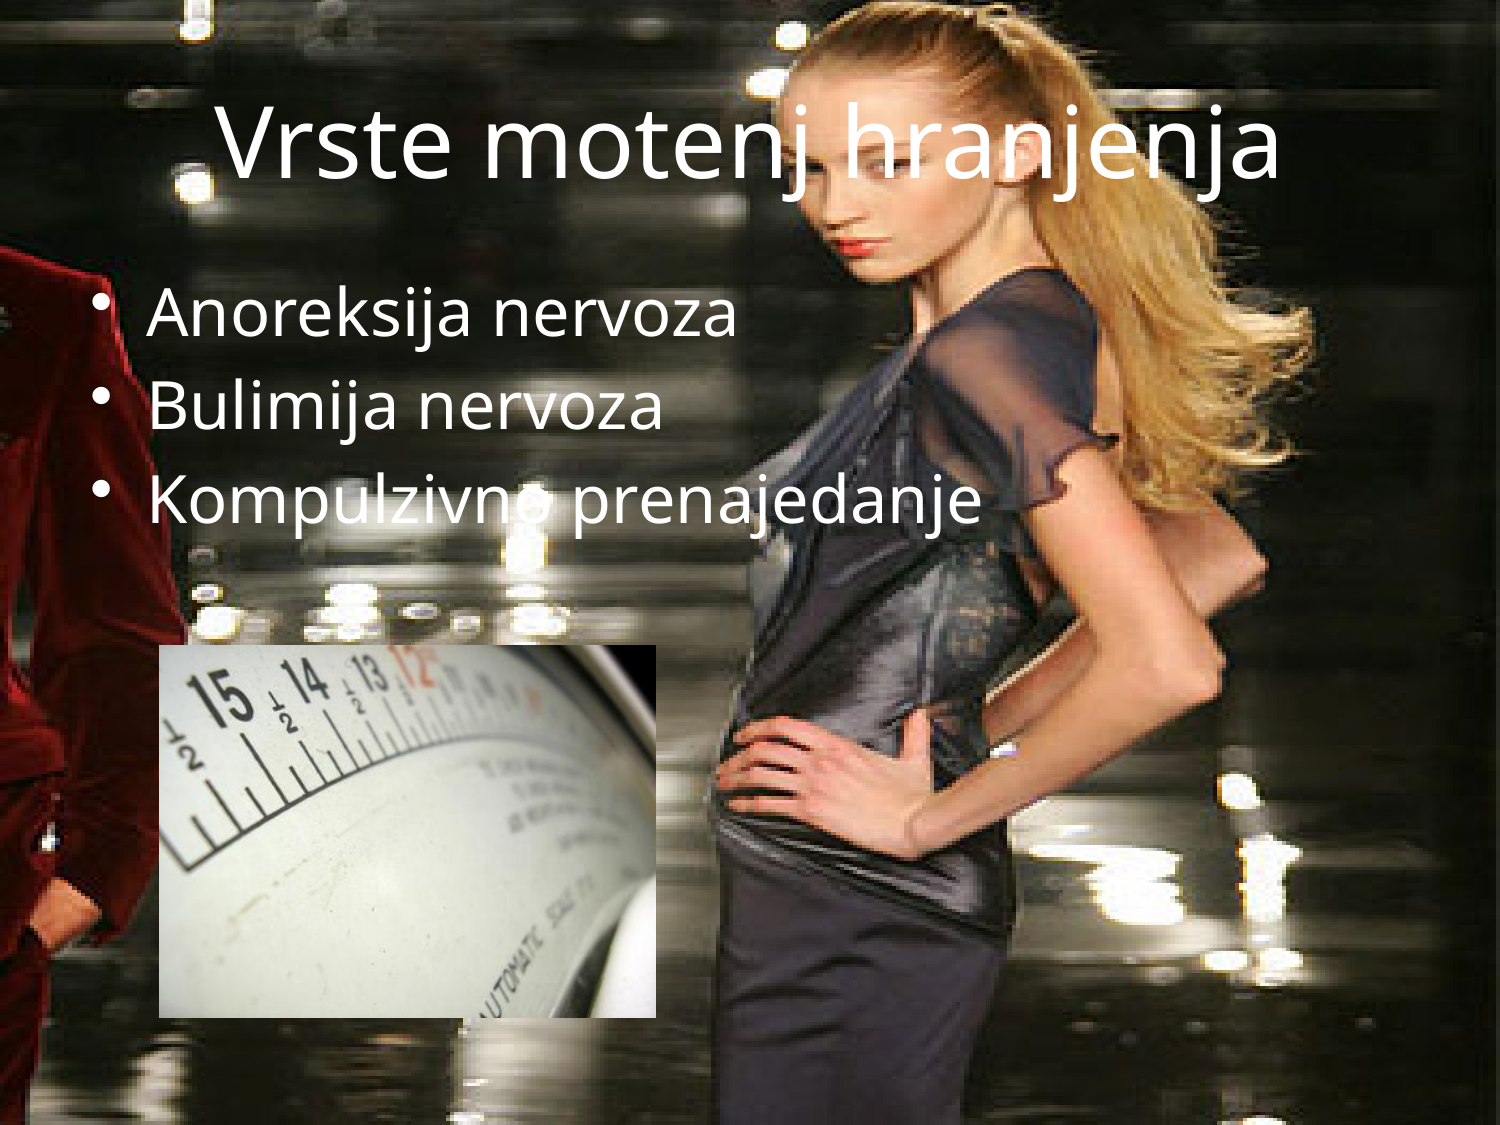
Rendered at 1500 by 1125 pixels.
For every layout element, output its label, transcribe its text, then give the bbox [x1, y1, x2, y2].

list Anoreksija nervoza Bulimija nervoza Kompulzivno prenajedanje [75, 262, 1425, 1005]
picture [0, 0, 1500, 1125]
title Vrste motenj hranjenja [75, 45, 1425, 233]
